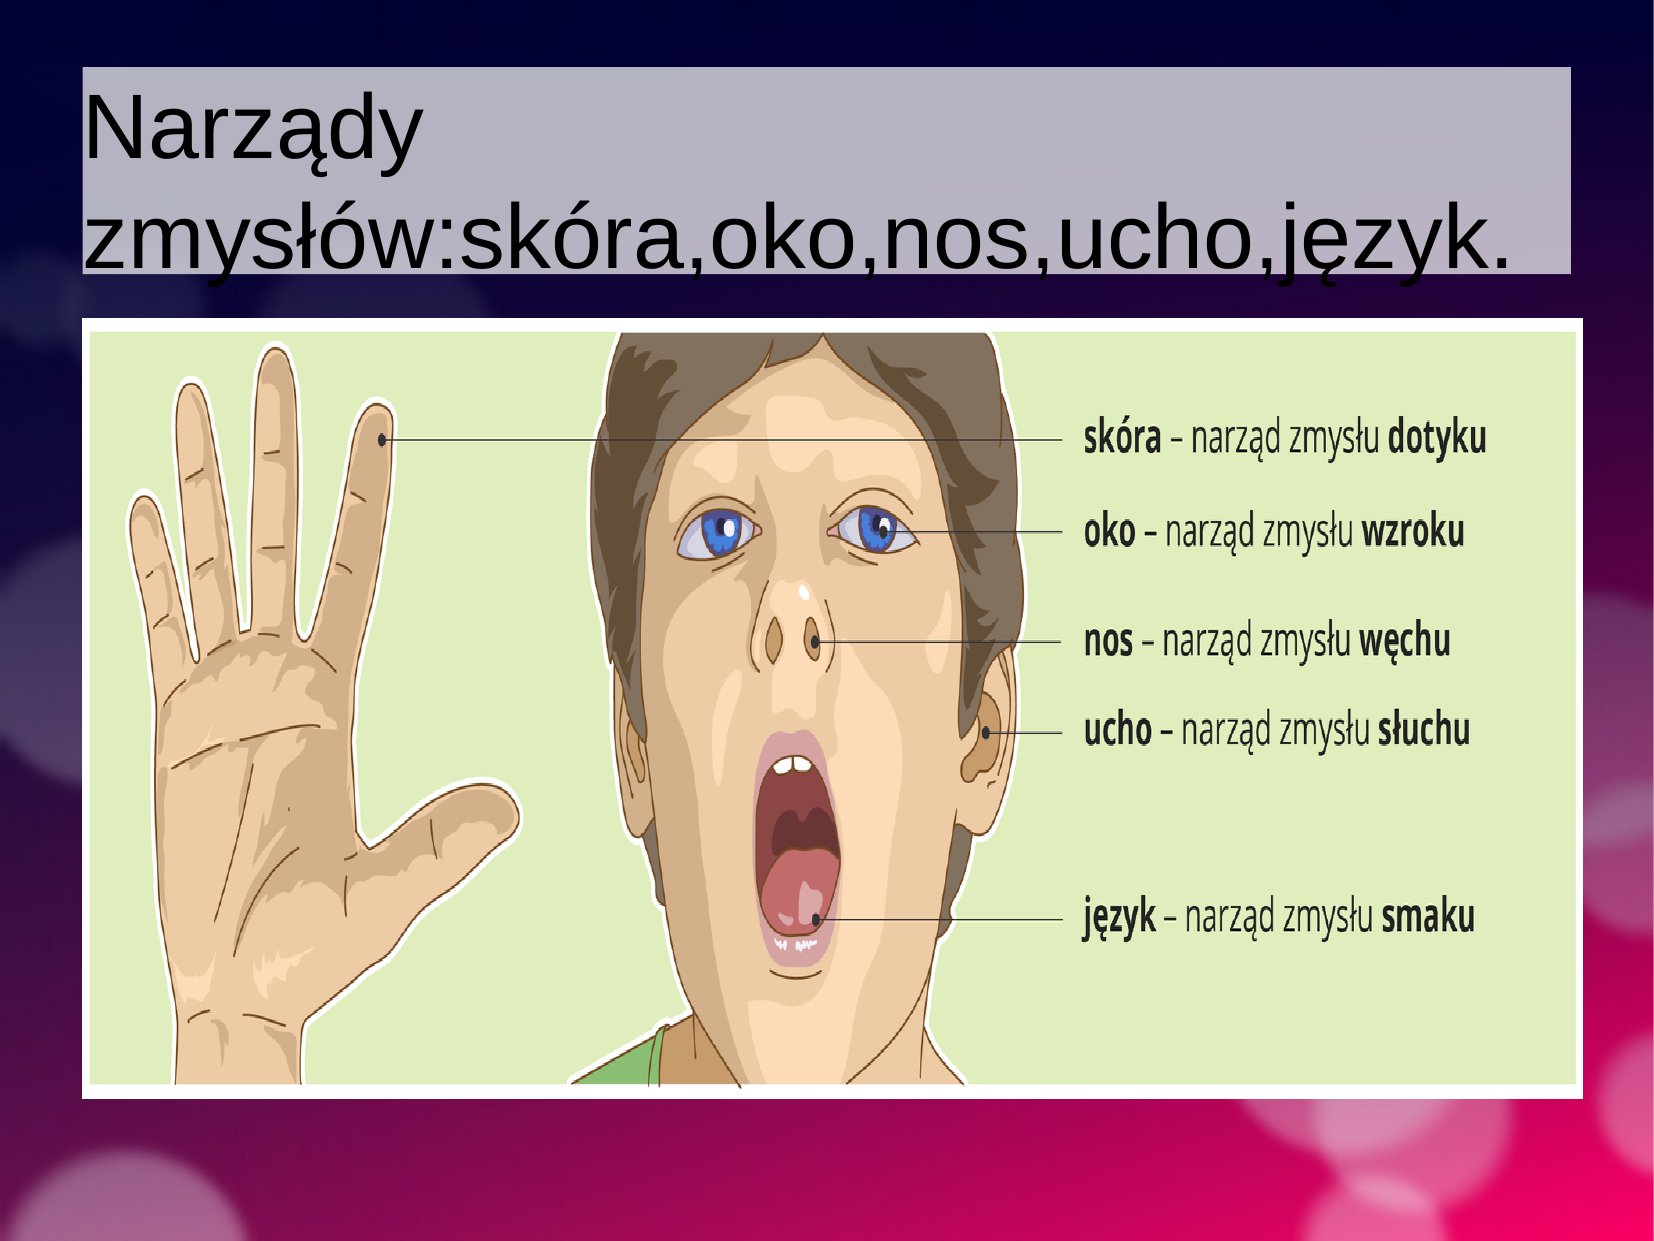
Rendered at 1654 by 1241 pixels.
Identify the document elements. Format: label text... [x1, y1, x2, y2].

picture [82, 318, 1583, 1099]
title Narządy zmysłów:skóra,oko,nos,ucho,język. [82, 67, 1571, 275]
